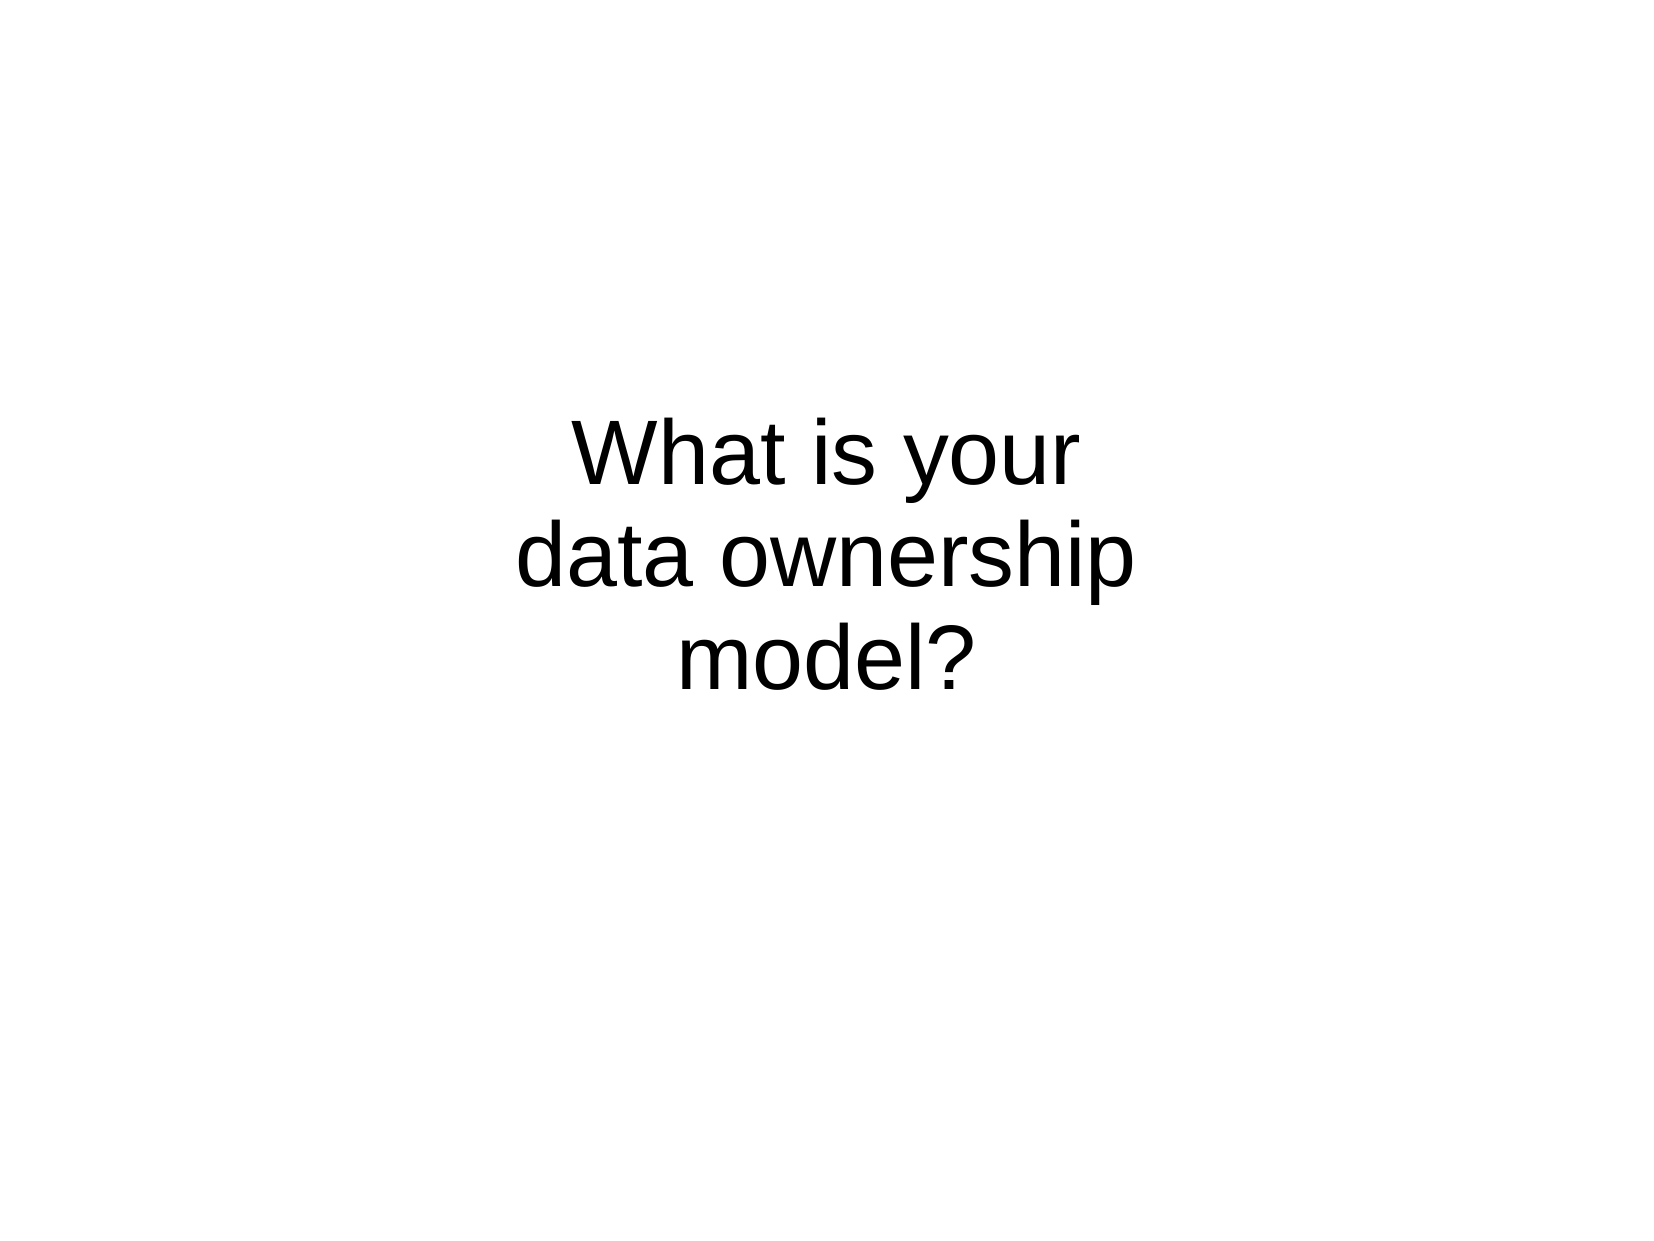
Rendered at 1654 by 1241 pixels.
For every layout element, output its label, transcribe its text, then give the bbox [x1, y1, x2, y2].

title What is your data ownership model? [82, 342, 1571, 768]
